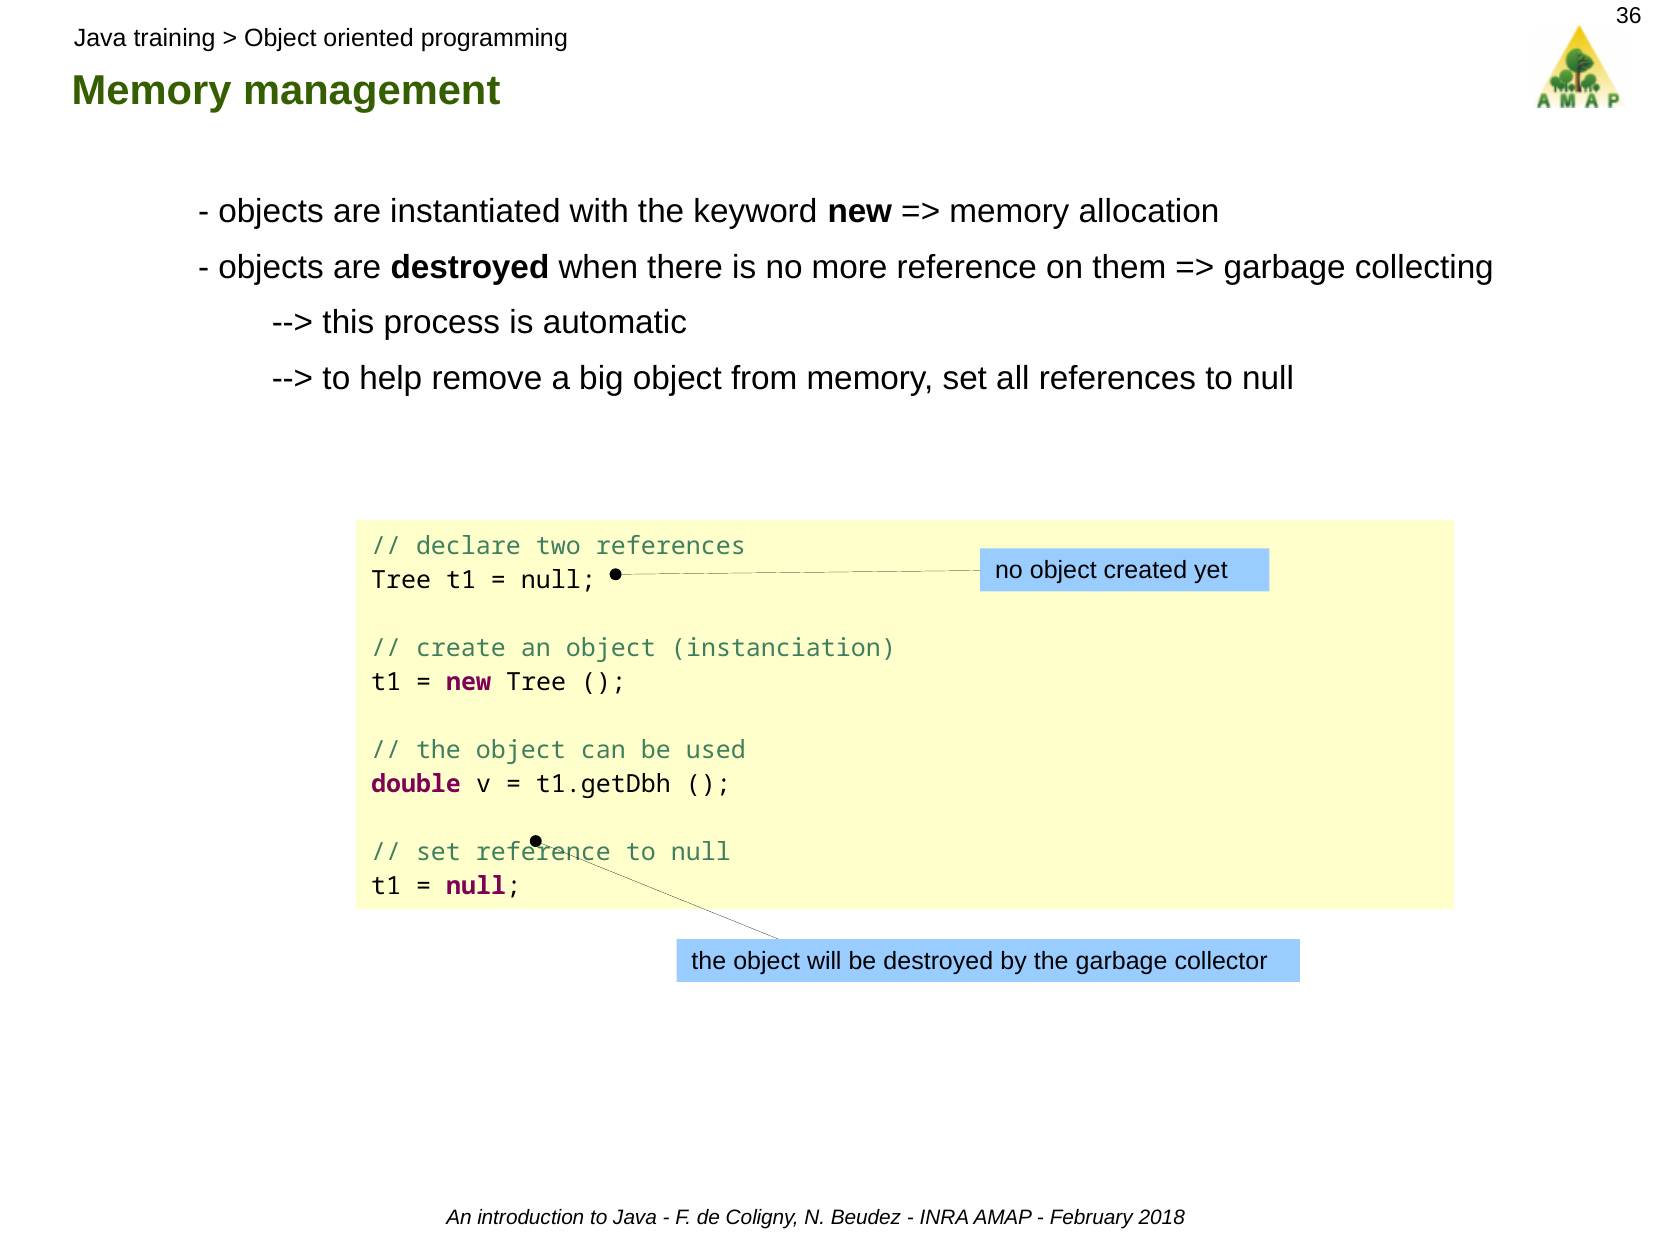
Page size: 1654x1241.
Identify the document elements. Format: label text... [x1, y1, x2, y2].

text_box Java training > Object oriented programming [59, 16, 1004, 60]
text_box the object will be destroyed by the garbage collector [676, 939, 1300, 982]
text_box Memory management [56, 59, 1120, 121]
text_box // declare two references Tree t1 = null; // create an object (instanciation) t1 = new Tree (); // the object can be used double v = t1.getDbh (); // set reference to null t1 = null; [356, 520, 1454, 880]
text_box - objects are instantiated with the keyword new => memory allocation - objects are destroyed when there is no more reference on them => garbage collecting --> this process is automatic --> to help remove a big object from memory, set all references to null [183, 166, 1565, 404]
picture [1533, 25, 1627, 108]
text_box no object created yet [980, 548, 1270, 592]
